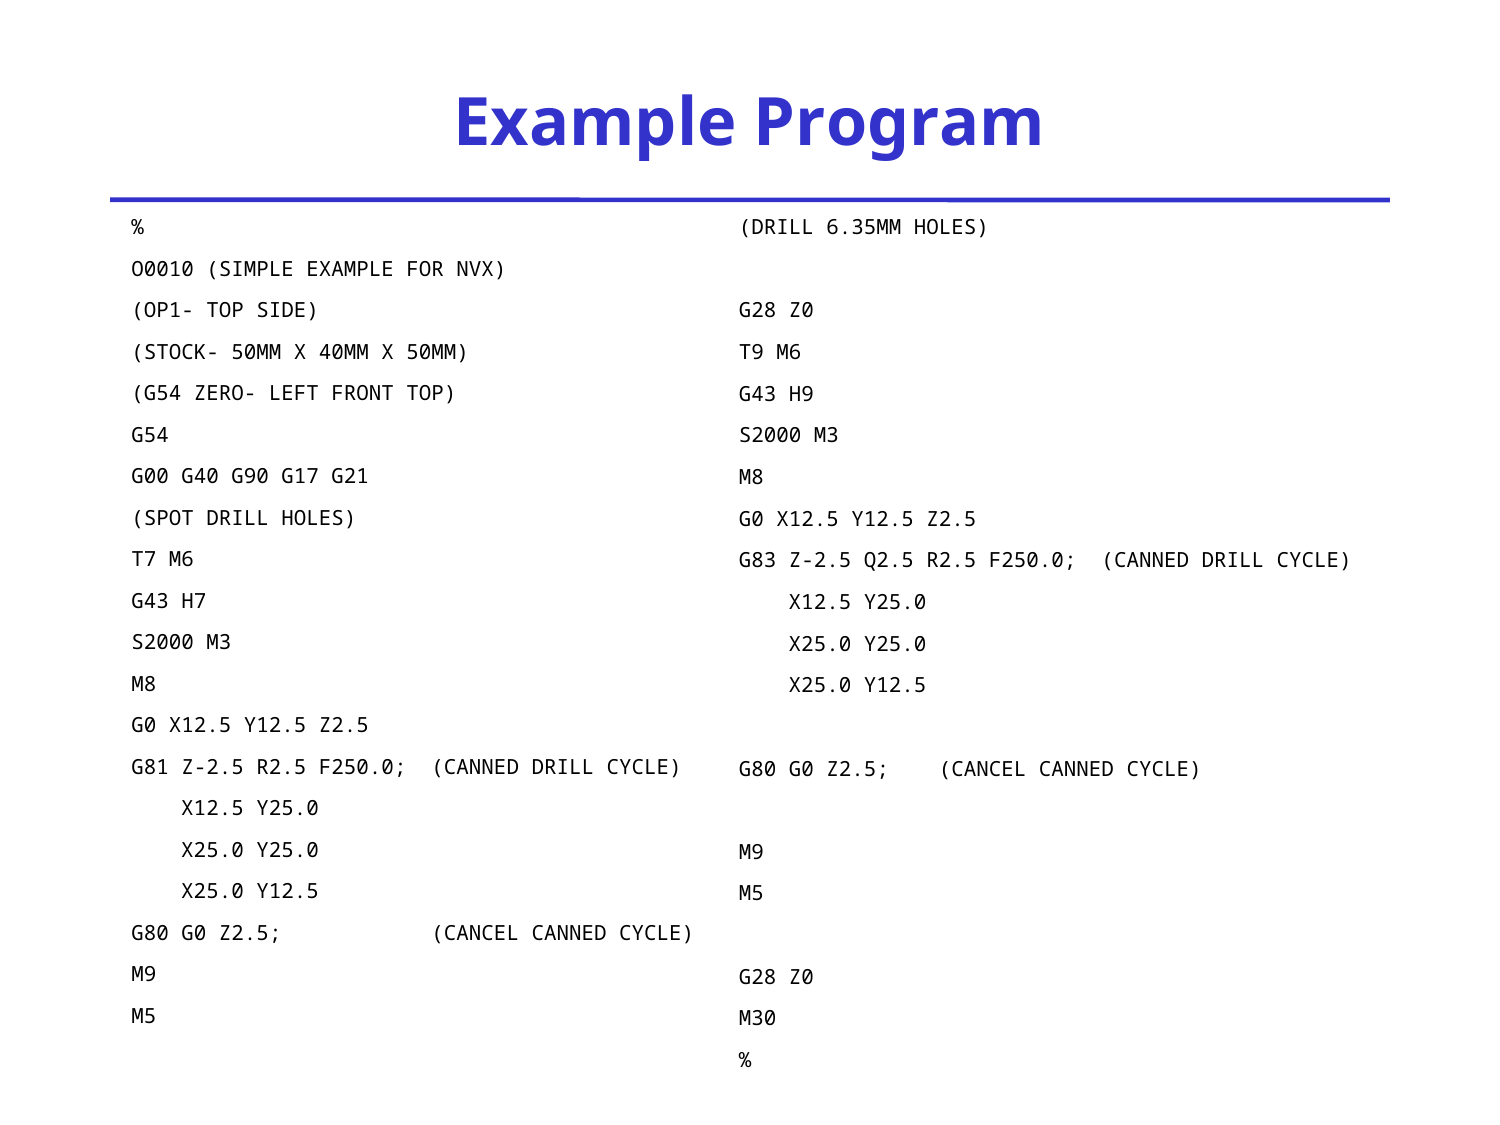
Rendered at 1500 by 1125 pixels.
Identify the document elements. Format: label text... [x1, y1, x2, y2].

title Example Program [112, 31, 1387, 206]
text_box (DRILL 6.35MM HOLES) G28 Z0 T9 M6 G43 H9 S2000 M3 M8 G0 X12.5 Y12.5 Z2.5 G83 Z-2.5 Q2.5 R2.5 F250.0; (CANNED DRILL CYCLE) X12.5 Y25.0 X25.0 Y25.0 X25.0 Y12.5 G80 G0 Z2.5; (CANCEL CANNED CYCLE) M9 M5 G28 Z0 M30 % [720, 206, 1396, 1110]
list % O0010 (SIMPLE EXAMPLE FOR NVX) (OP1- TOP SIDE) (STOCK- 50MM X 40MM X 50MM) (G54 ZERO- LEFT FRONT TOP) G54 G00 G40 G90 G17 G21 (SPOT DRILL HOLES) T7 M6 G43 H7 S2000 M3 M8 G0 X12.5 Y12.5 Z2.5 G81 Z-2.5 R2.5 F250.0; (CANNED DRILL CYCLE) X12.5 Y25.0 X25.0 Y25.0 X25.0 Y12.5 G80 G0 Z2.5; (CANCEL CANNED CYCLE) M9 M5 [112, 206, 811, 1125]
